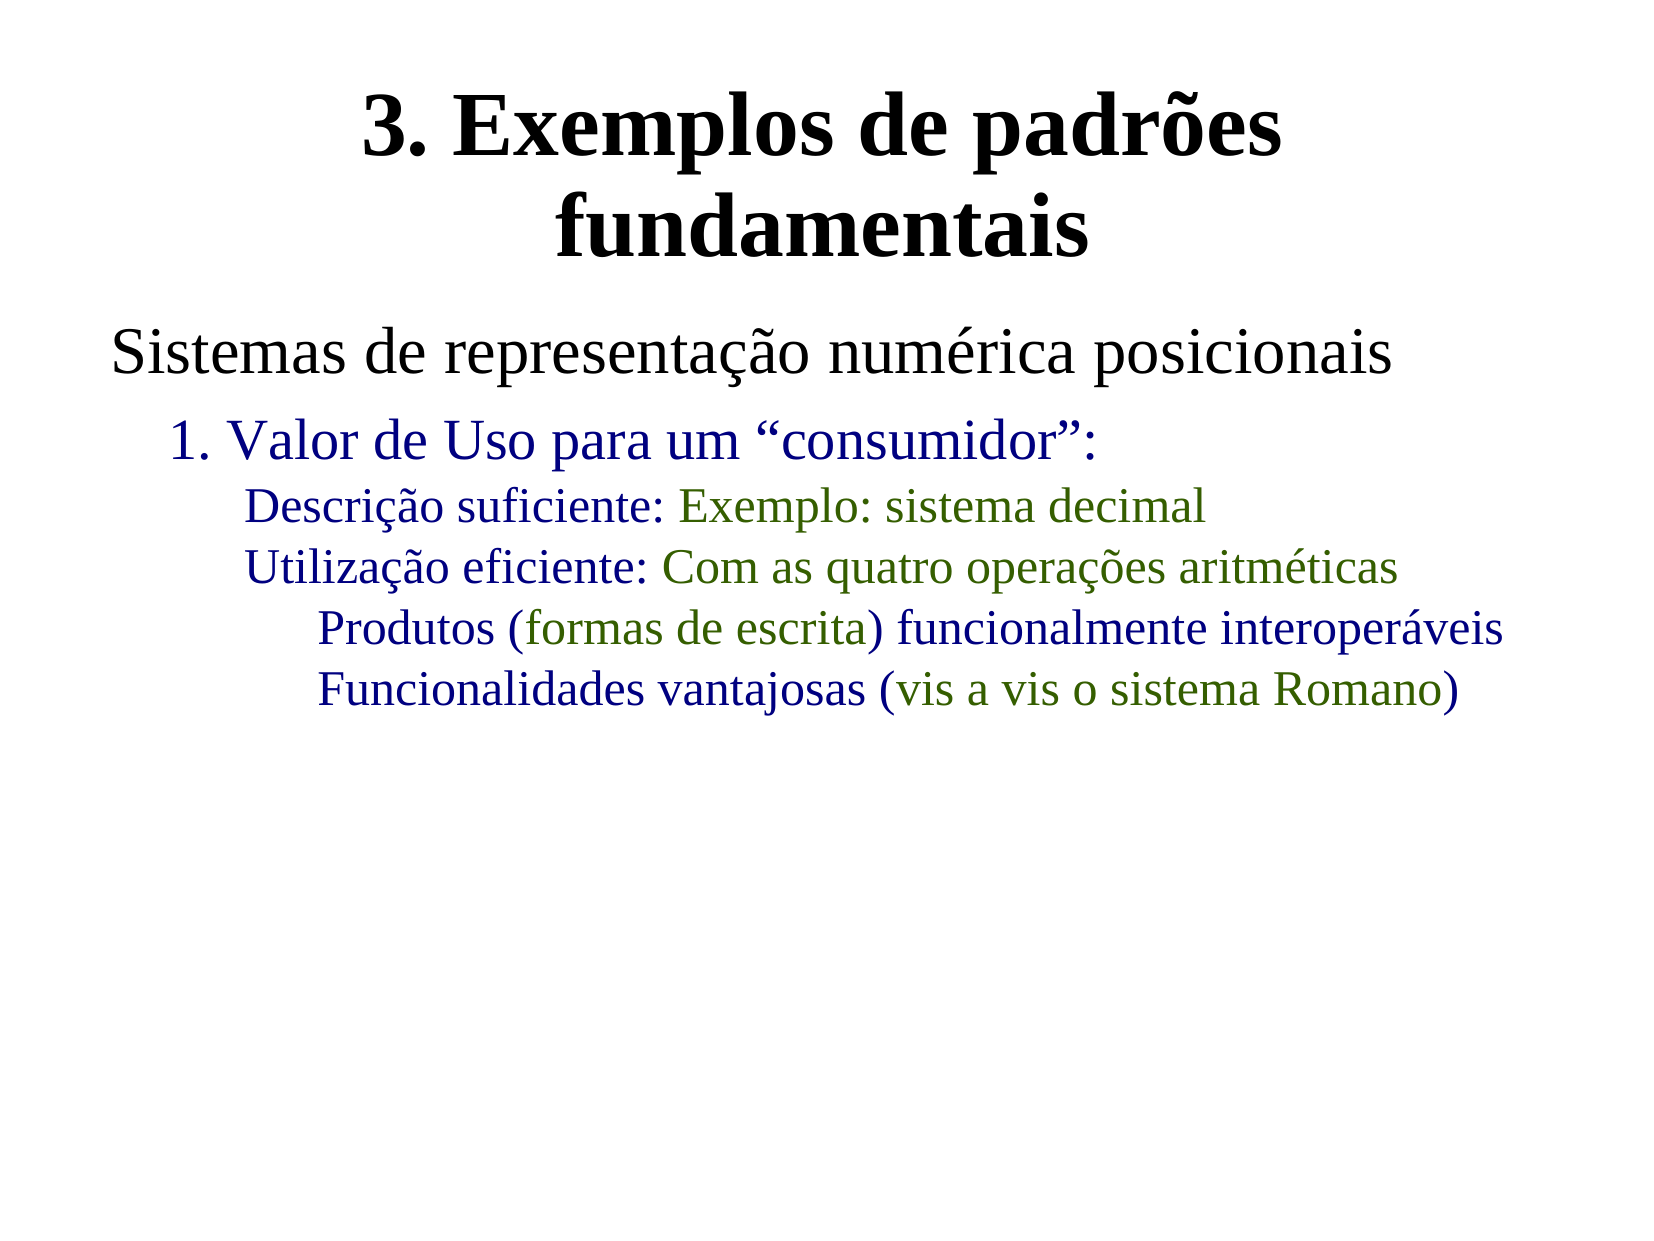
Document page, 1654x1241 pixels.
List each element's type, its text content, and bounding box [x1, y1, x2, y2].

title 3. Exemplos de padrões fundamentais [68, 65, 1578, 285]
text_box Sistemas de representação numérica posicionais 1. Valor de Uso para um “consumidor”: Descrição suficiente: Exemplo: sistema decimal Utilização eficiente: Com as quatro operações aritméticas Produtos (formas de escrita) funcionalmente interoperáveis Funcionalidades vantajosas (vis a vis o sistema Romano) [100, 299, 1586, 978]
